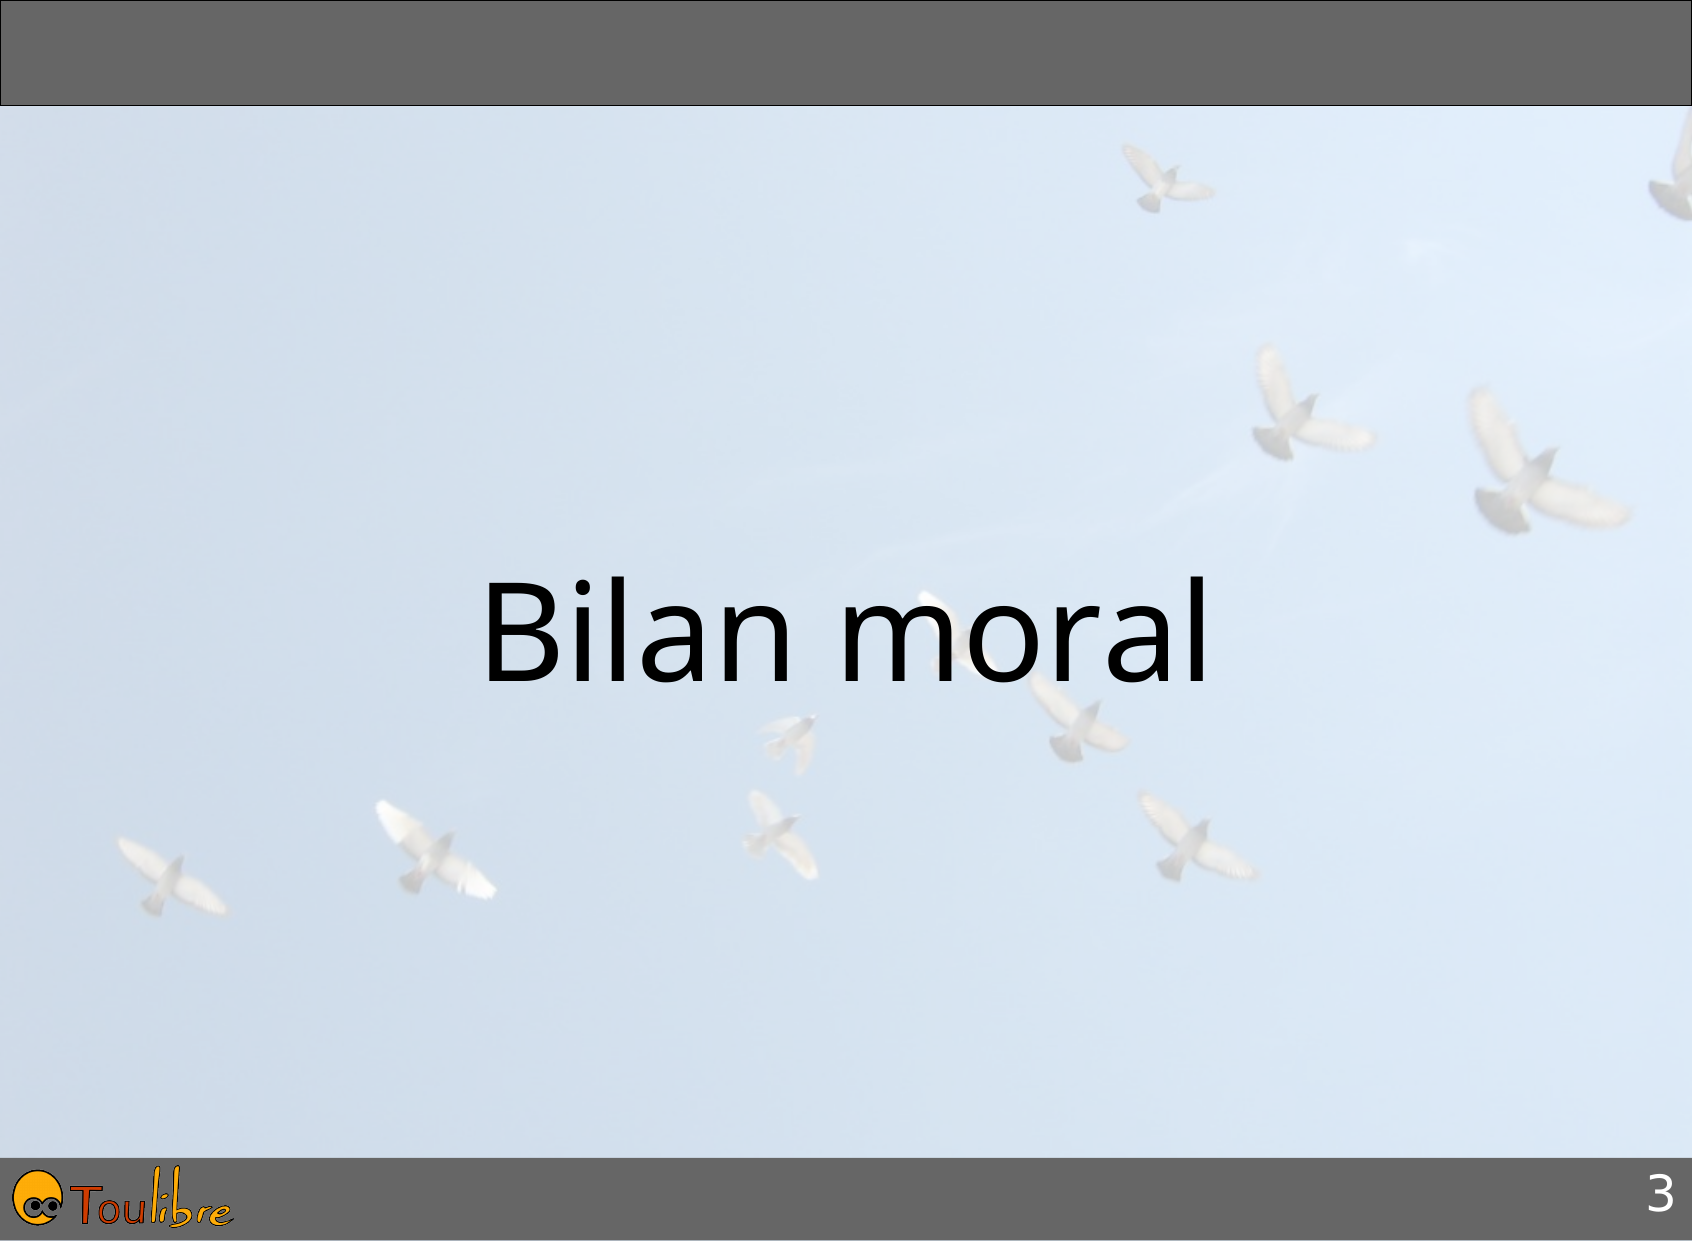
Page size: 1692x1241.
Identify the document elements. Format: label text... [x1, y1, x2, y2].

subtitle Bilan moral [84, 146, 1608, 1109]
picture [12, 1165, 234, 1228]
